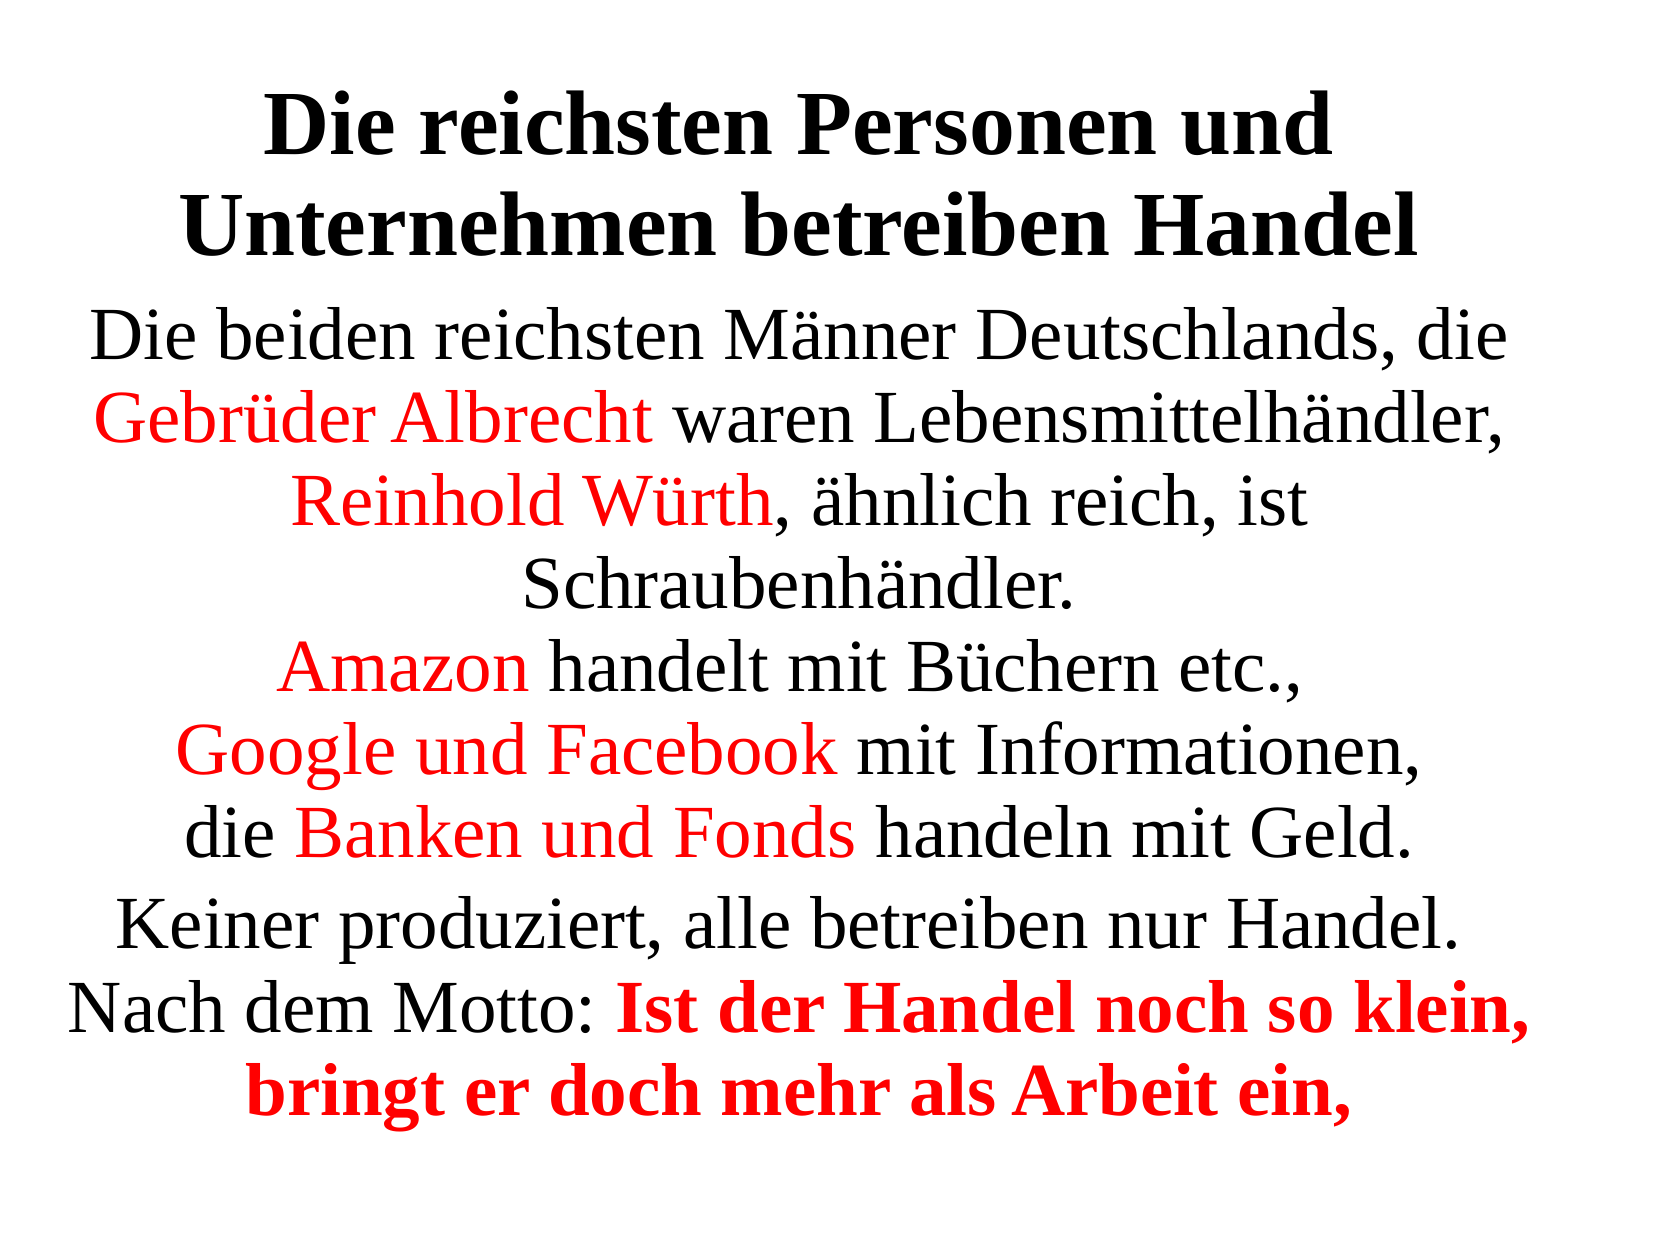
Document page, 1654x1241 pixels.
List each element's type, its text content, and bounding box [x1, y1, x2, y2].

text_box Die reichsten Personen und Unternehmen betreiben Handel Die beiden reichsten Männer Deutschlands, die Gebrüder Albrecht waren Lebensmittelhändler, Reinhold Würth, ähnlich reich, ist Schraubenhändler. Amazon handelt mit Büchern etc., Google und Facebook mit Informationen, die Banken und Fonds handeln mit Geld. Keiner produziert, alle betreiben nur Handel. Nach dem Motto: Ist der Handel noch so klein, bringt er doch mehr als Arbeit ein, [53, 64, 1601, 1157]
